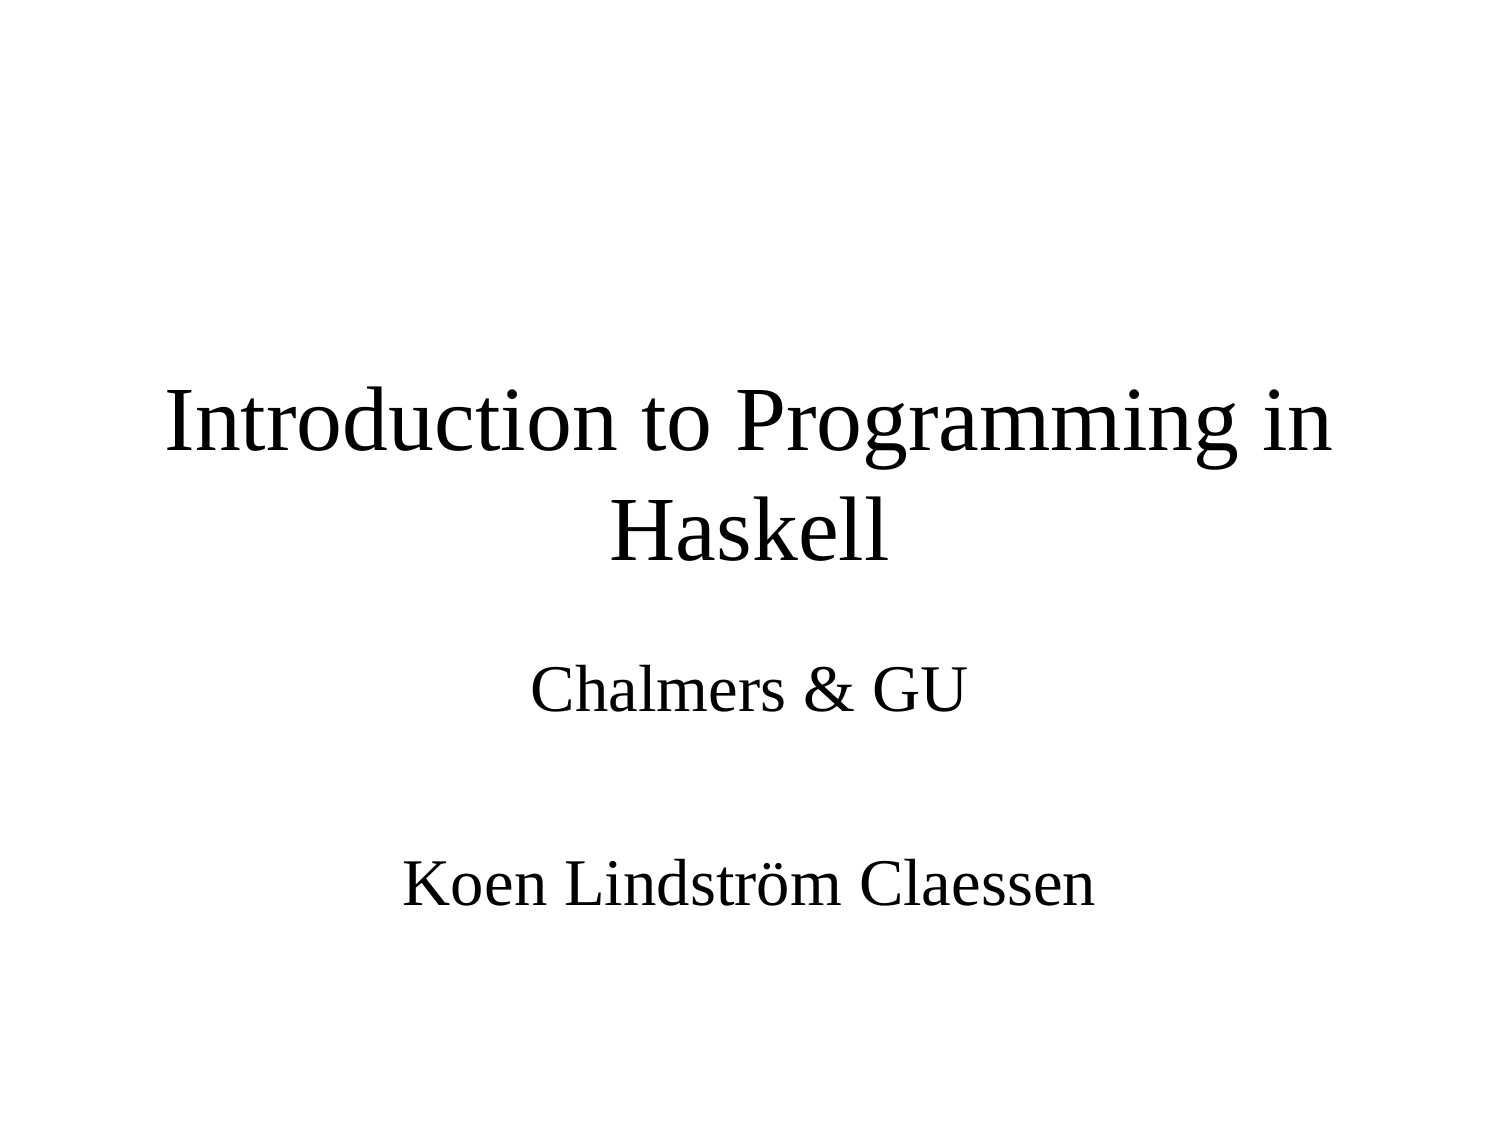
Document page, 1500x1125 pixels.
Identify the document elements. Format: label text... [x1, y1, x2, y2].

subtitle Chalmers & GU Koen Lindström Claessen [225, 637, 1276, 927]
title Introduction to Programming in Haskell [112, 351, 1388, 587]
